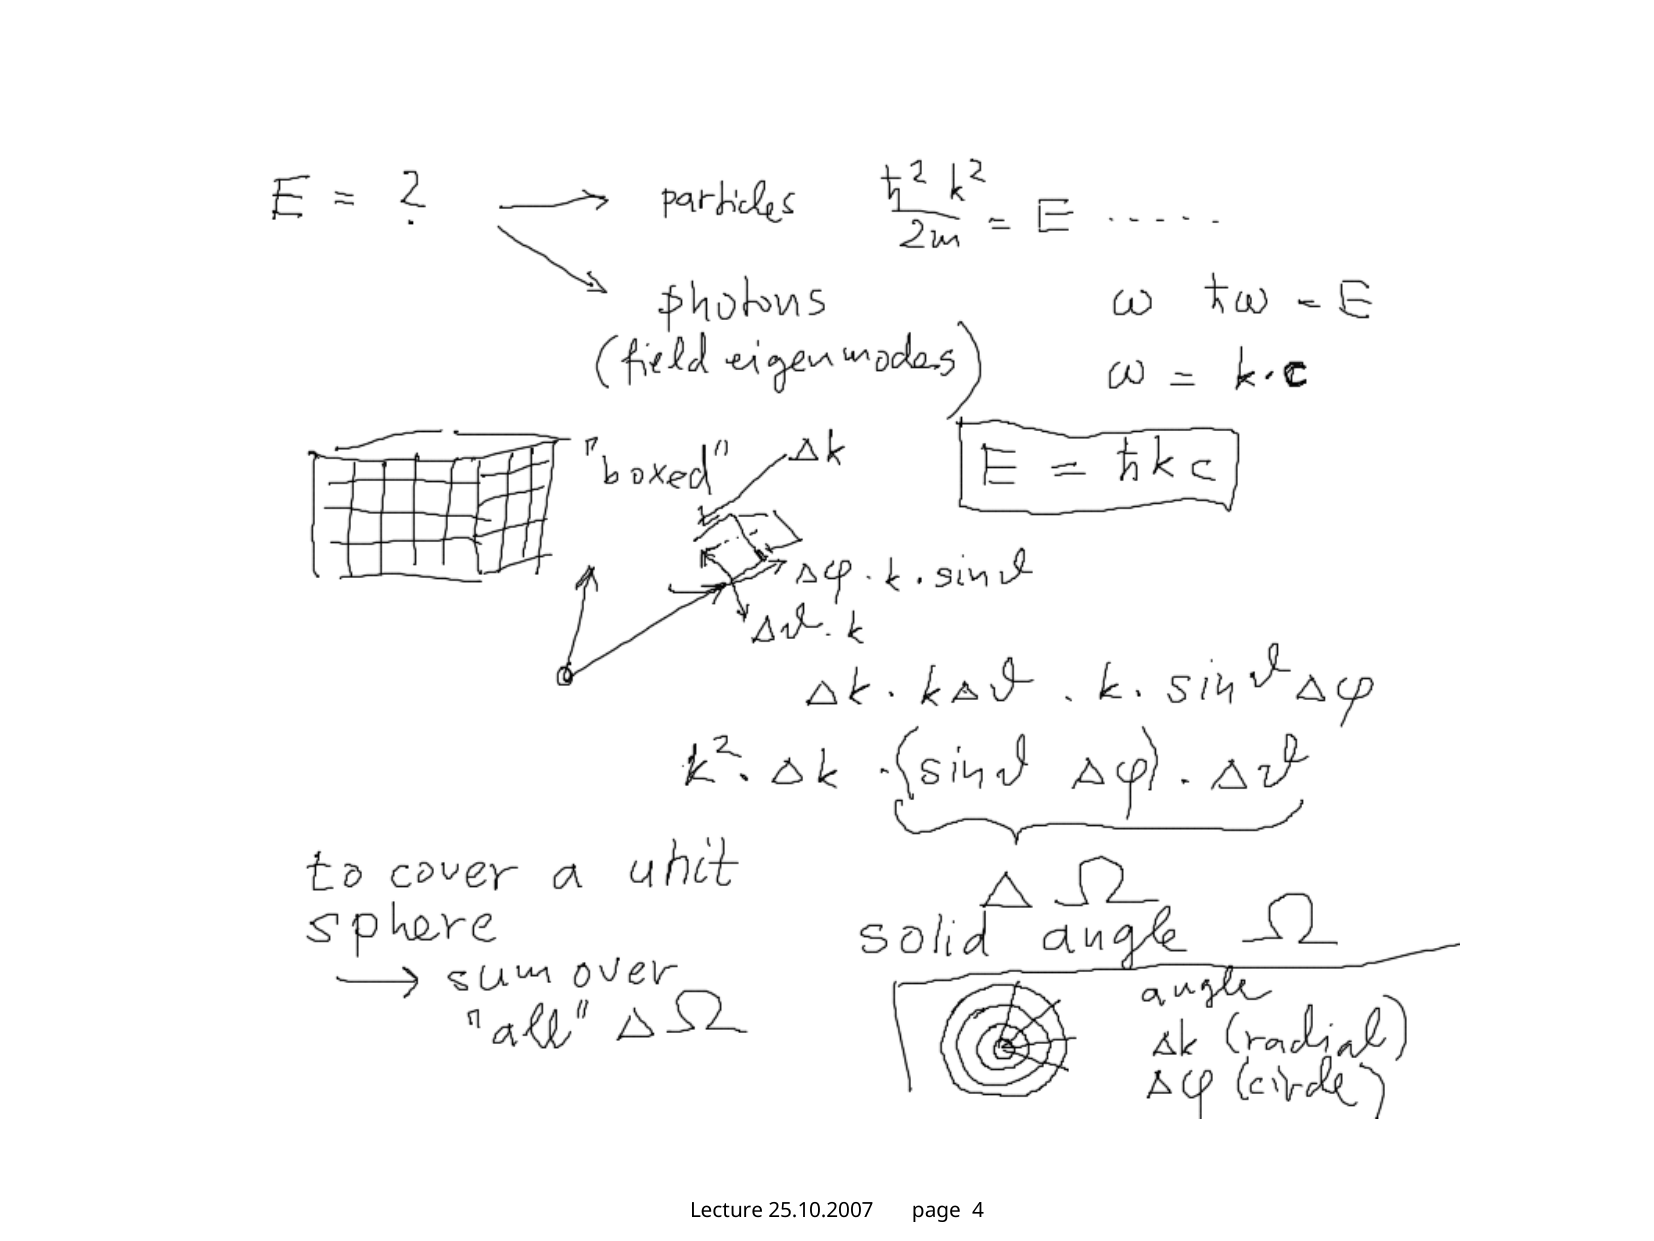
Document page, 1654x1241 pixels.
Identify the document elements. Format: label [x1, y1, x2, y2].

picture [218, 148, 1460, 1119]
